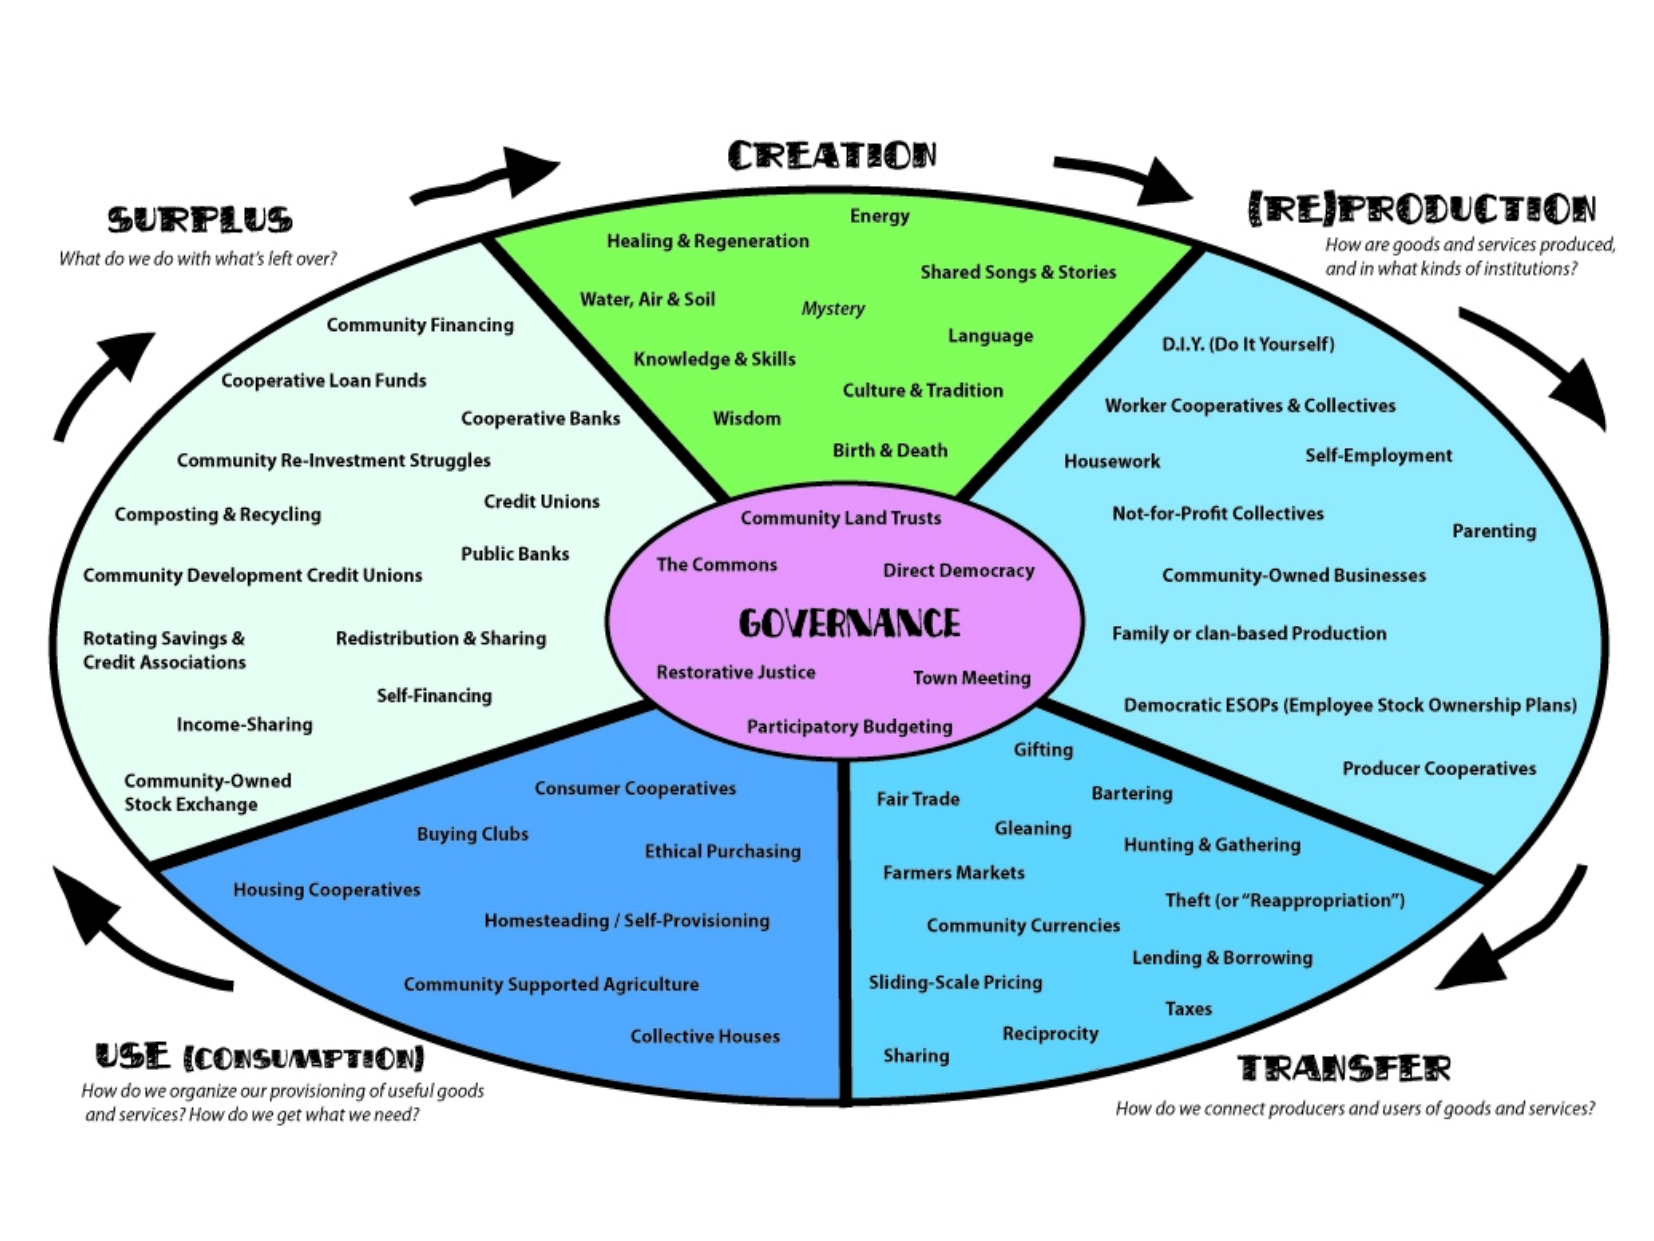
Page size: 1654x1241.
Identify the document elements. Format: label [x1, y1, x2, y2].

picture [26, 101, 1631, 1149]
